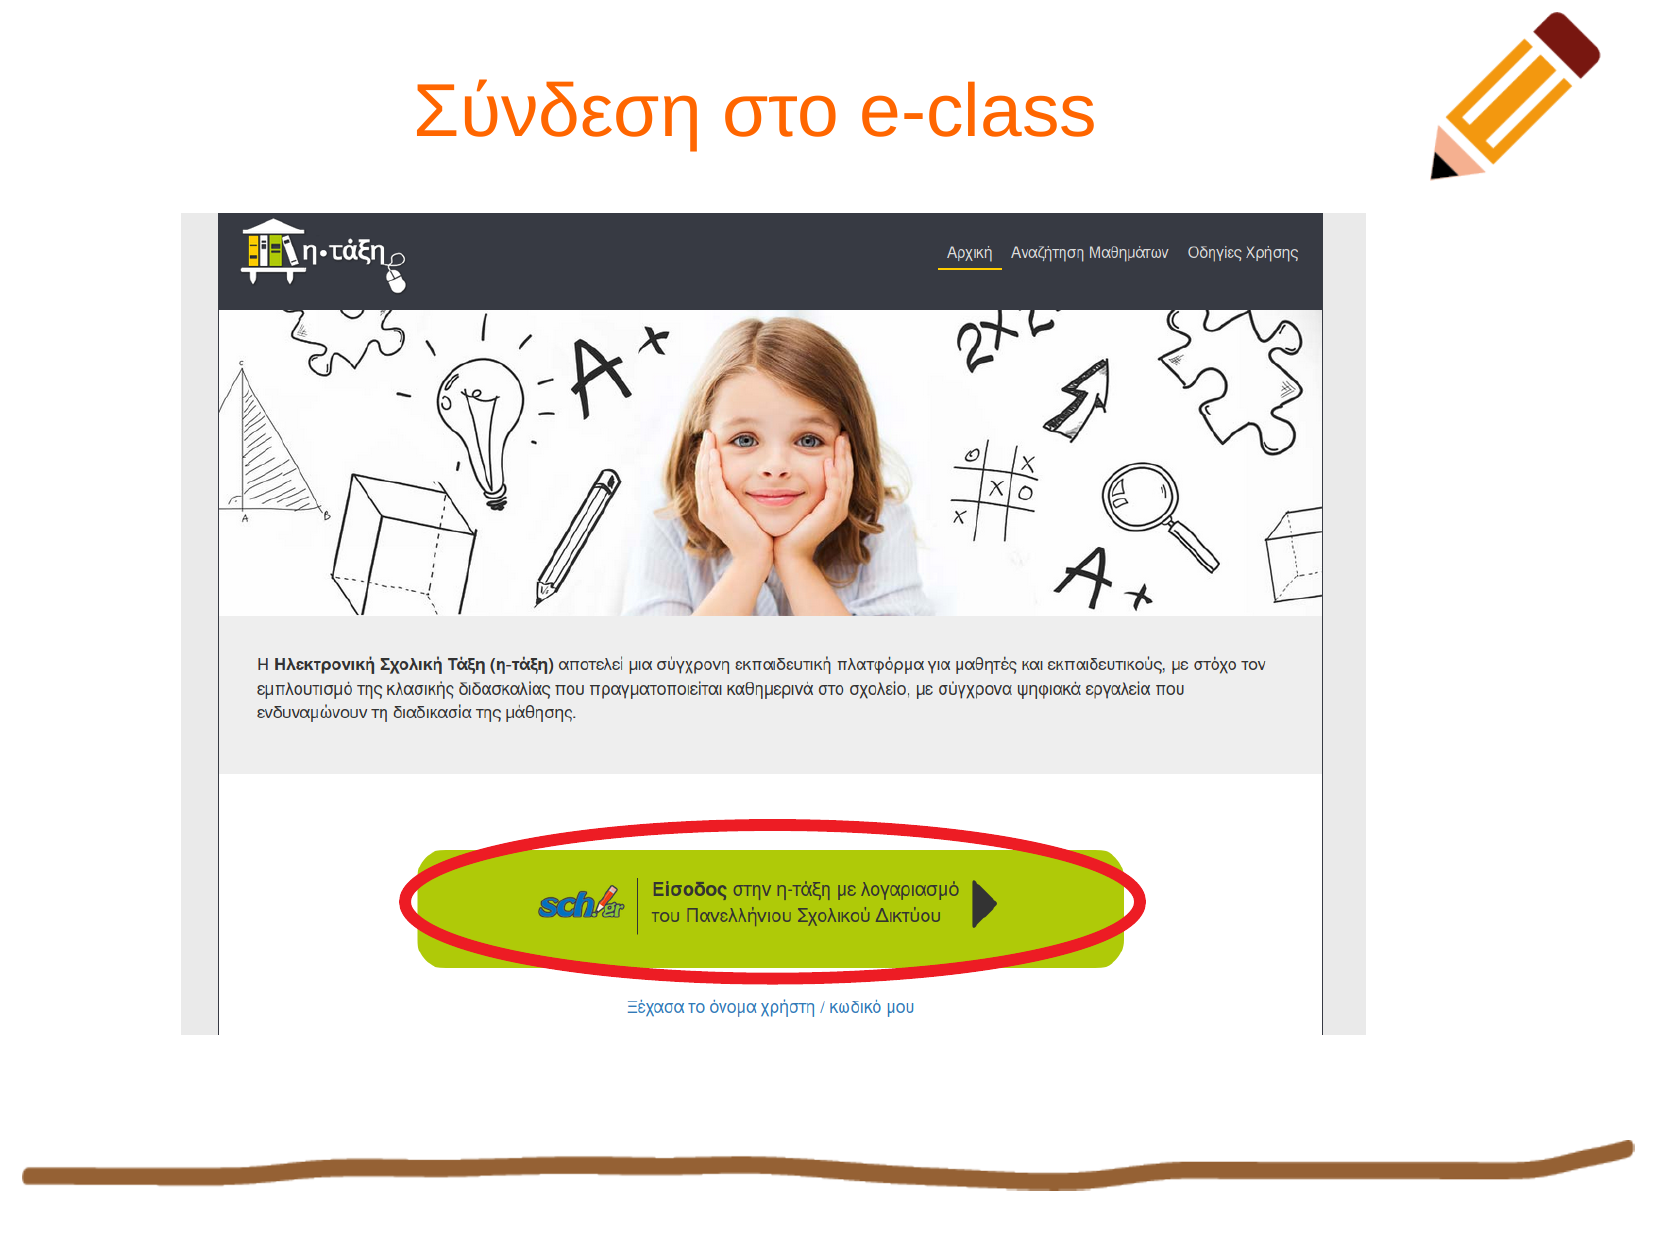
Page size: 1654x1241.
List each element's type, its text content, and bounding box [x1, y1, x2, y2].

title Σύνδεση στο e-class [82, 49, 1430, 172]
picture [181, 213, 1366, 1036]
picture [1430, 12, 1601, 181]
picture [22, 1140, 1635, 1191]
